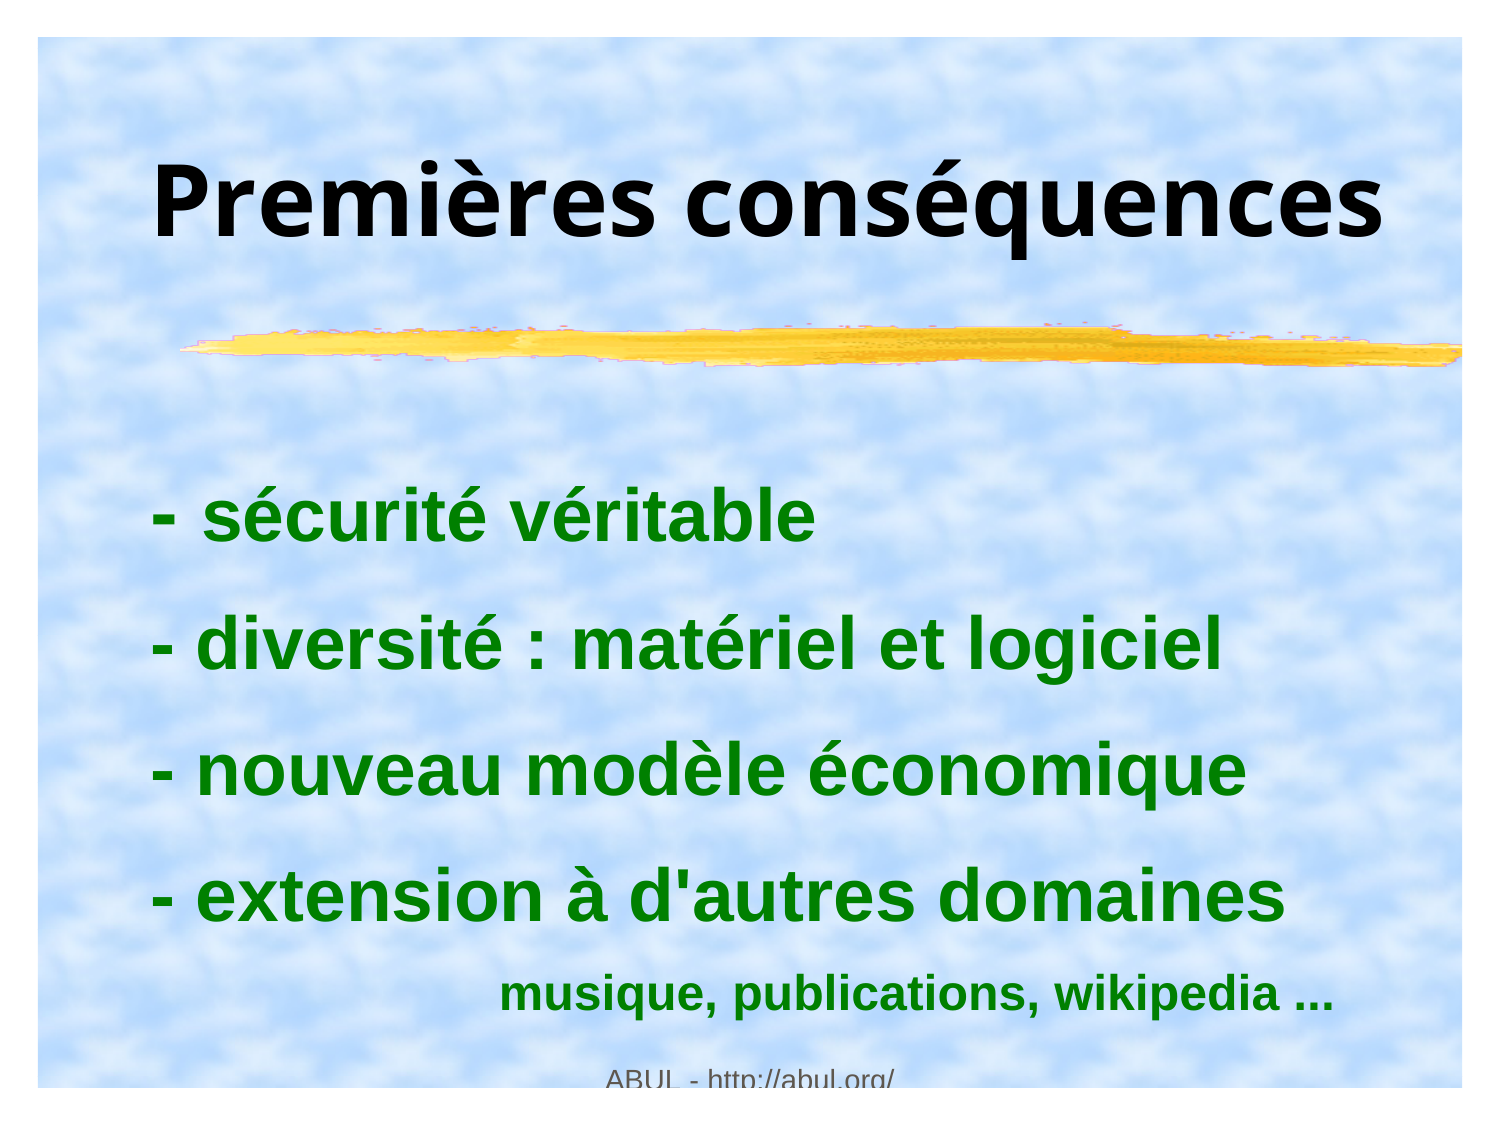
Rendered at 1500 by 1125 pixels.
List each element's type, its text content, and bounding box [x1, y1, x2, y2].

title - sécurité véritable - diversité : matériel et logiciel - nouveau modèle économique - extension à d'autres domaines musique, publications, wikipedia ... [135, 393, 1453, 1049]
picture [784, 1082, 791, 1088]
picture [802, 1076, 809, 1088]
picture [37, 37, 1463, 73]
picture [848, 1076, 856, 1088]
picture [712, 1076, 719, 1088]
text_box Premières conséquences [37, 73, 1463, 322]
picture [629, 1081, 639, 1088]
text_box [1316, 145, 1323, 248]
picture [728, 1076, 733, 1088]
picture [37, 322, 1463, 1088]
picture [609, 1084, 621, 1088]
picture [611, 1073, 618, 1082]
picture [745, 1076, 752, 1088]
picture [874, 1076, 882, 1088]
picture [629, 1072, 638, 1078]
